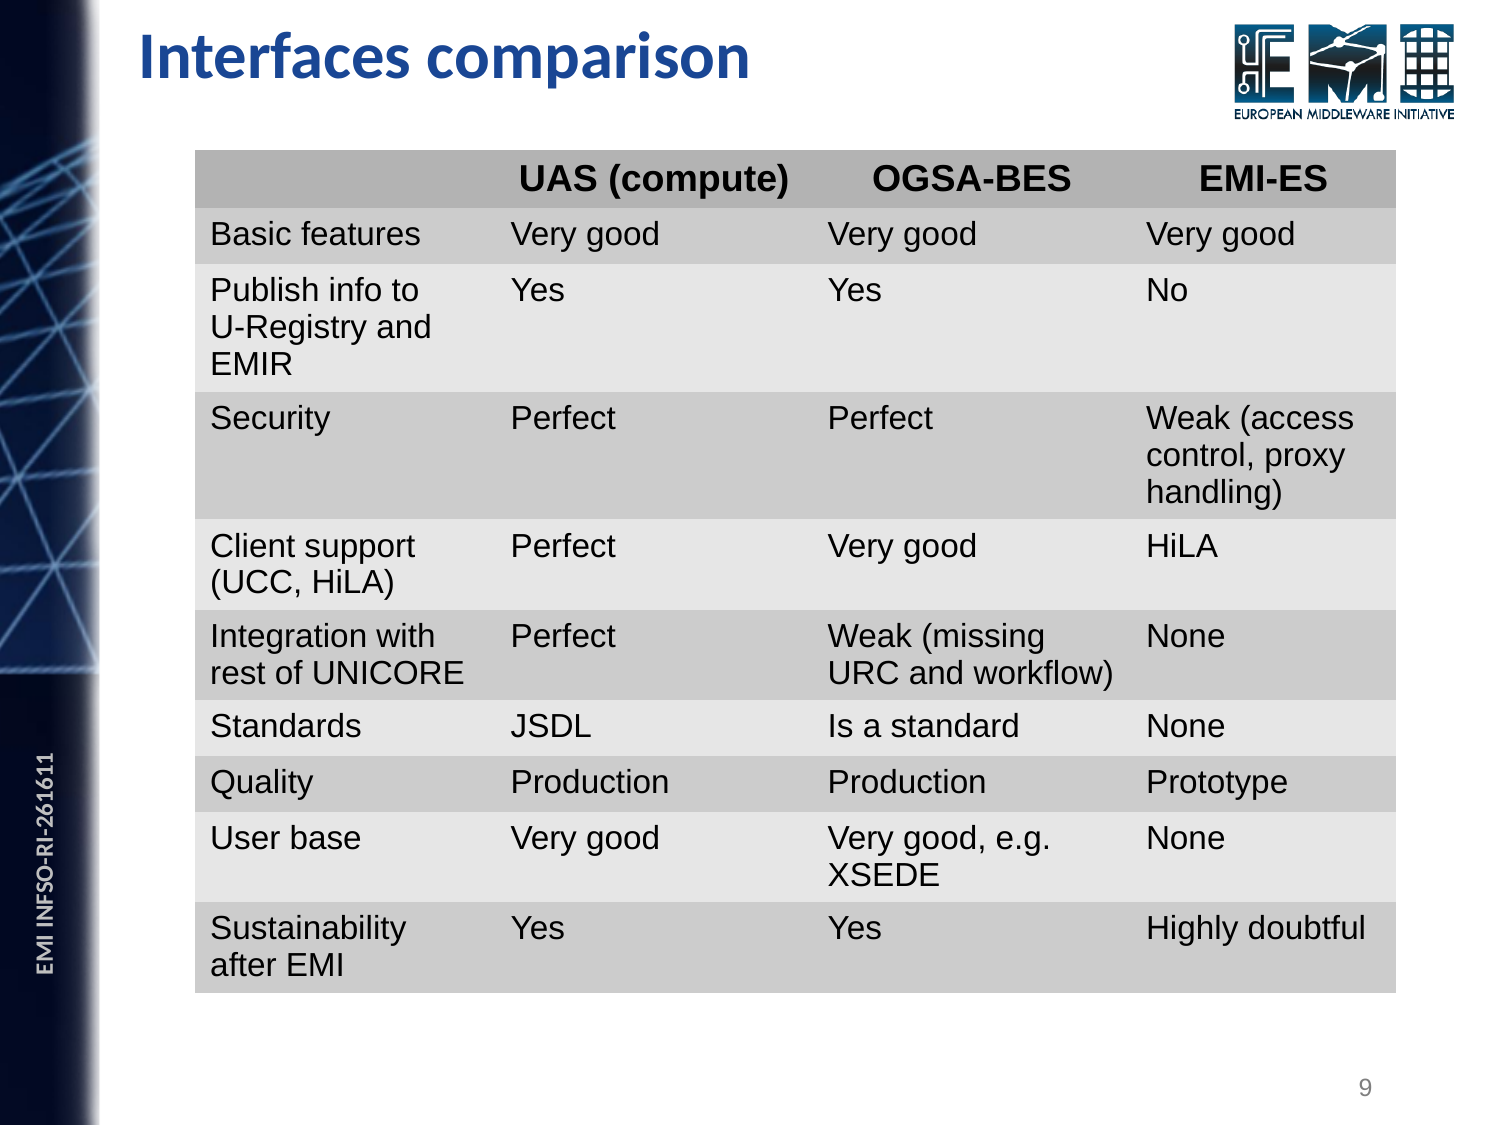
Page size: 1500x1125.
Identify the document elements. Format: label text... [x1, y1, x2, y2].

table_header OGSA-BES [813, 150, 1131, 208]
table_cell Weak (missing URC and workflow) [813, 610, 1131, 700]
table_cell User base [195, 812, 496, 902]
table_cell Yes [813, 902, 1131, 993]
table_cell Very good [813, 208, 1131, 264]
table_cell Very good [496, 812, 813, 902]
table_cell Weak (access control, proxy handling) [1131, 392, 1396, 519]
table_cell No [1131, 264, 1396, 392]
text_box Interfaces comparison [123, 20, 1171, 114]
table_cell Integration with rest of UNICORE [195, 610, 496, 700]
table_cell JSDL [496, 700, 813, 756]
table_cell None [1131, 700, 1396, 756]
table_cell Publish info to U-Registry and EMIR [195, 264, 496, 392]
table_cell Yes [496, 902, 813, 993]
table_cell Highly doubtful [1131, 902, 1396, 993]
table_cell Very good [813, 519, 1131, 610]
table_cell Yes [496, 264, 813, 392]
table_cell Quality [195, 756, 496, 812]
picture [0, 0, 111, 1125]
table_cell Very good, e.g. XSEDE [813, 812, 1131, 902]
table_cell Standards [195, 700, 496, 756]
table_cell Perfect [496, 519, 813, 610]
table_cell Very good [496, 208, 813, 264]
table_header EMI-ES [1131, 150, 1396, 208]
table_header [195, 150, 496, 208]
table_cell Prototype [1131, 756, 1396, 812]
table_cell Yes [813, 264, 1131, 392]
table_cell HiLA [1131, 519, 1396, 610]
table_cell Basic features [195, 208, 496, 264]
table_cell Security [195, 392, 496, 519]
table_cell None [1131, 812, 1396, 902]
table_cell Perfect [496, 392, 813, 519]
table_cell Production [813, 756, 1131, 812]
table_header UAS (compute) [496, 150, 813, 208]
table_cell Perfect [496, 610, 813, 700]
table_cell Very good [1131, 208, 1396, 264]
picture [1185, 8, 1500, 140]
table_cell Perfect [813, 392, 1131, 519]
table_cell Production [496, 756, 813, 812]
table_cell Is a standard [813, 700, 1131, 756]
table_cell Client support (UCC, HiLA) [195, 519, 496, 610]
text_box <Nummer> [1343, 1063, 1426, 1123]
table_cell Sustainability after EMI [195, 902, 496, 993]
table_cell None [1131, 610, 1396, 700]
